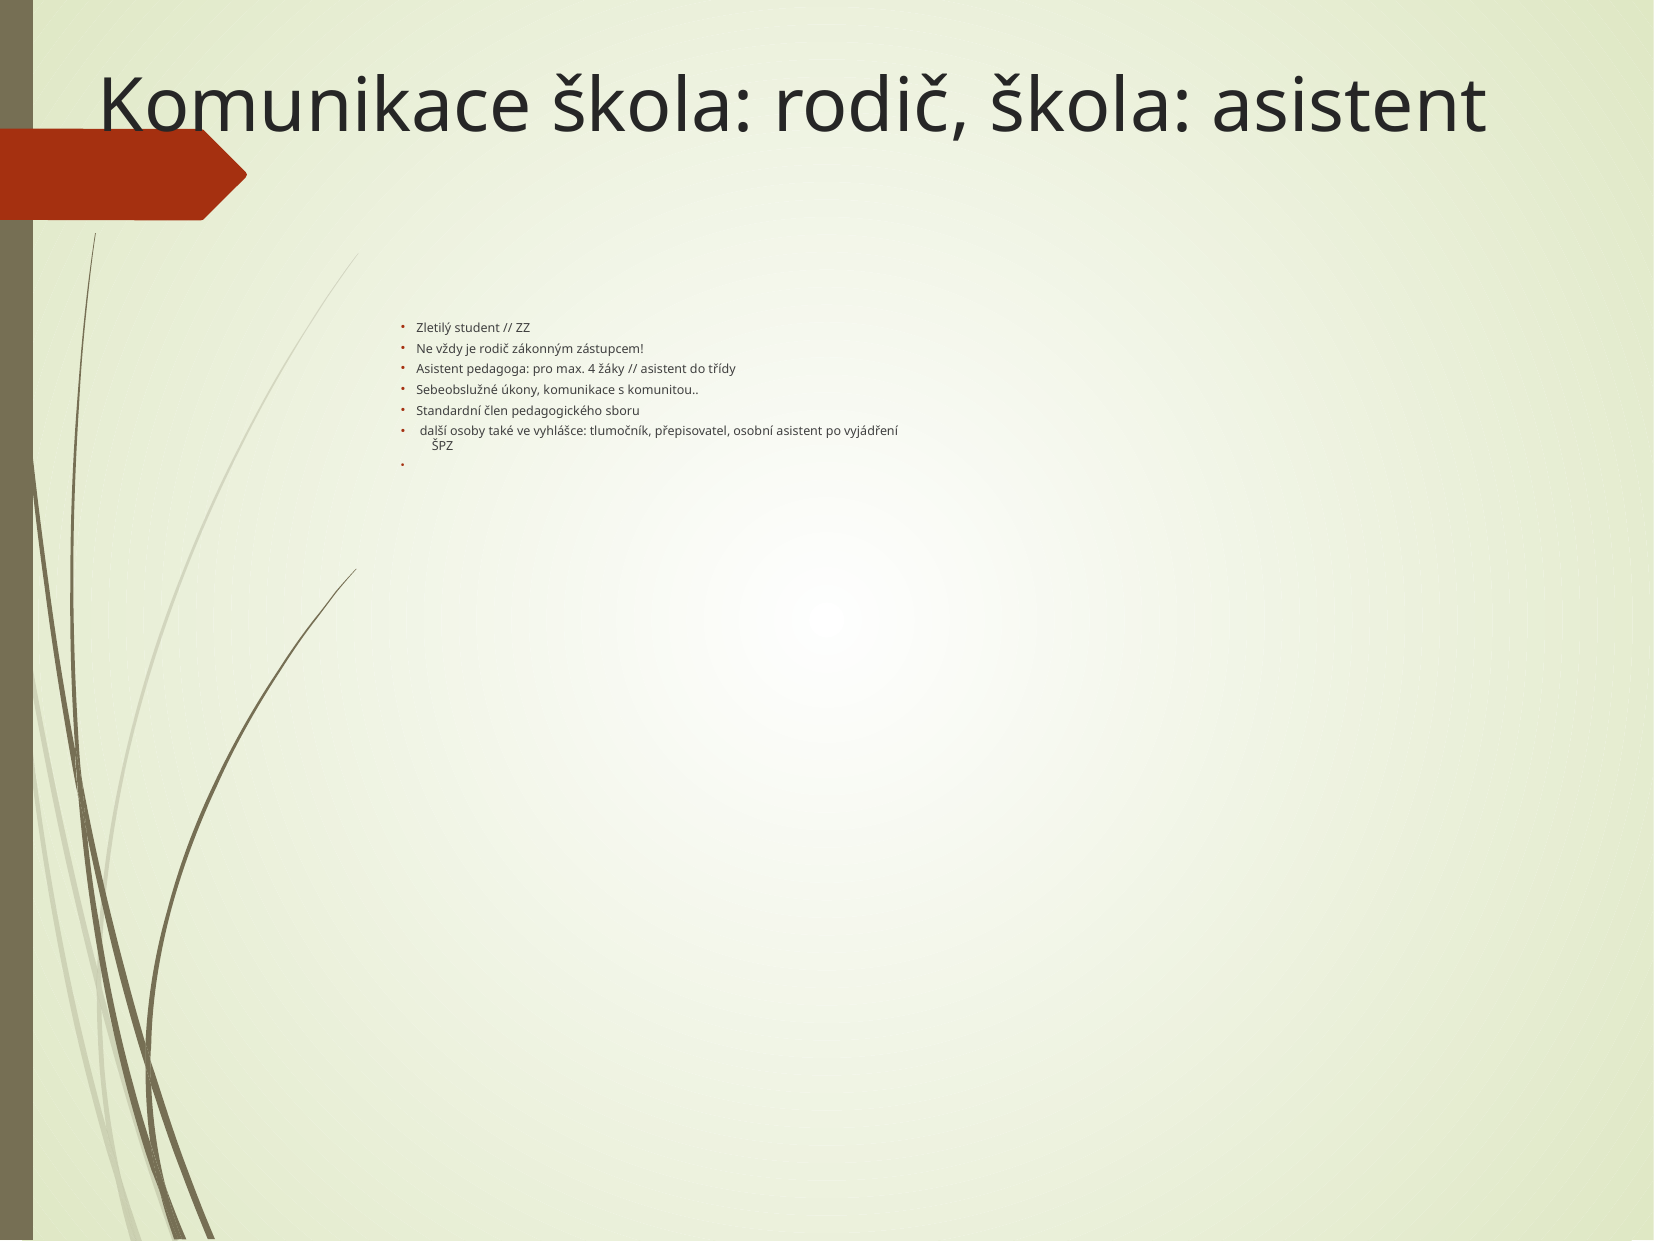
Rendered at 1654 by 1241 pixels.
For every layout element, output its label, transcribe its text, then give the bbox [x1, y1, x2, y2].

list Zletilý student // ZZ Ne vždy je rodič zákonným zástupcem! Asistent pedagoga: pro max. 4 žáky // asistent do třídy Sebeobslužné úkony, komunikace s komunitou.. Standardní člen pedagogického sboru další osoby také ve vyhlášce: tlumočník, přepisovatel, osobní asistent po vyjádření ŠPZ [0, 290, 1489, 1010]
title Komunikace škola: rodič, škola: asistent [0, 49, 1489, 257]
